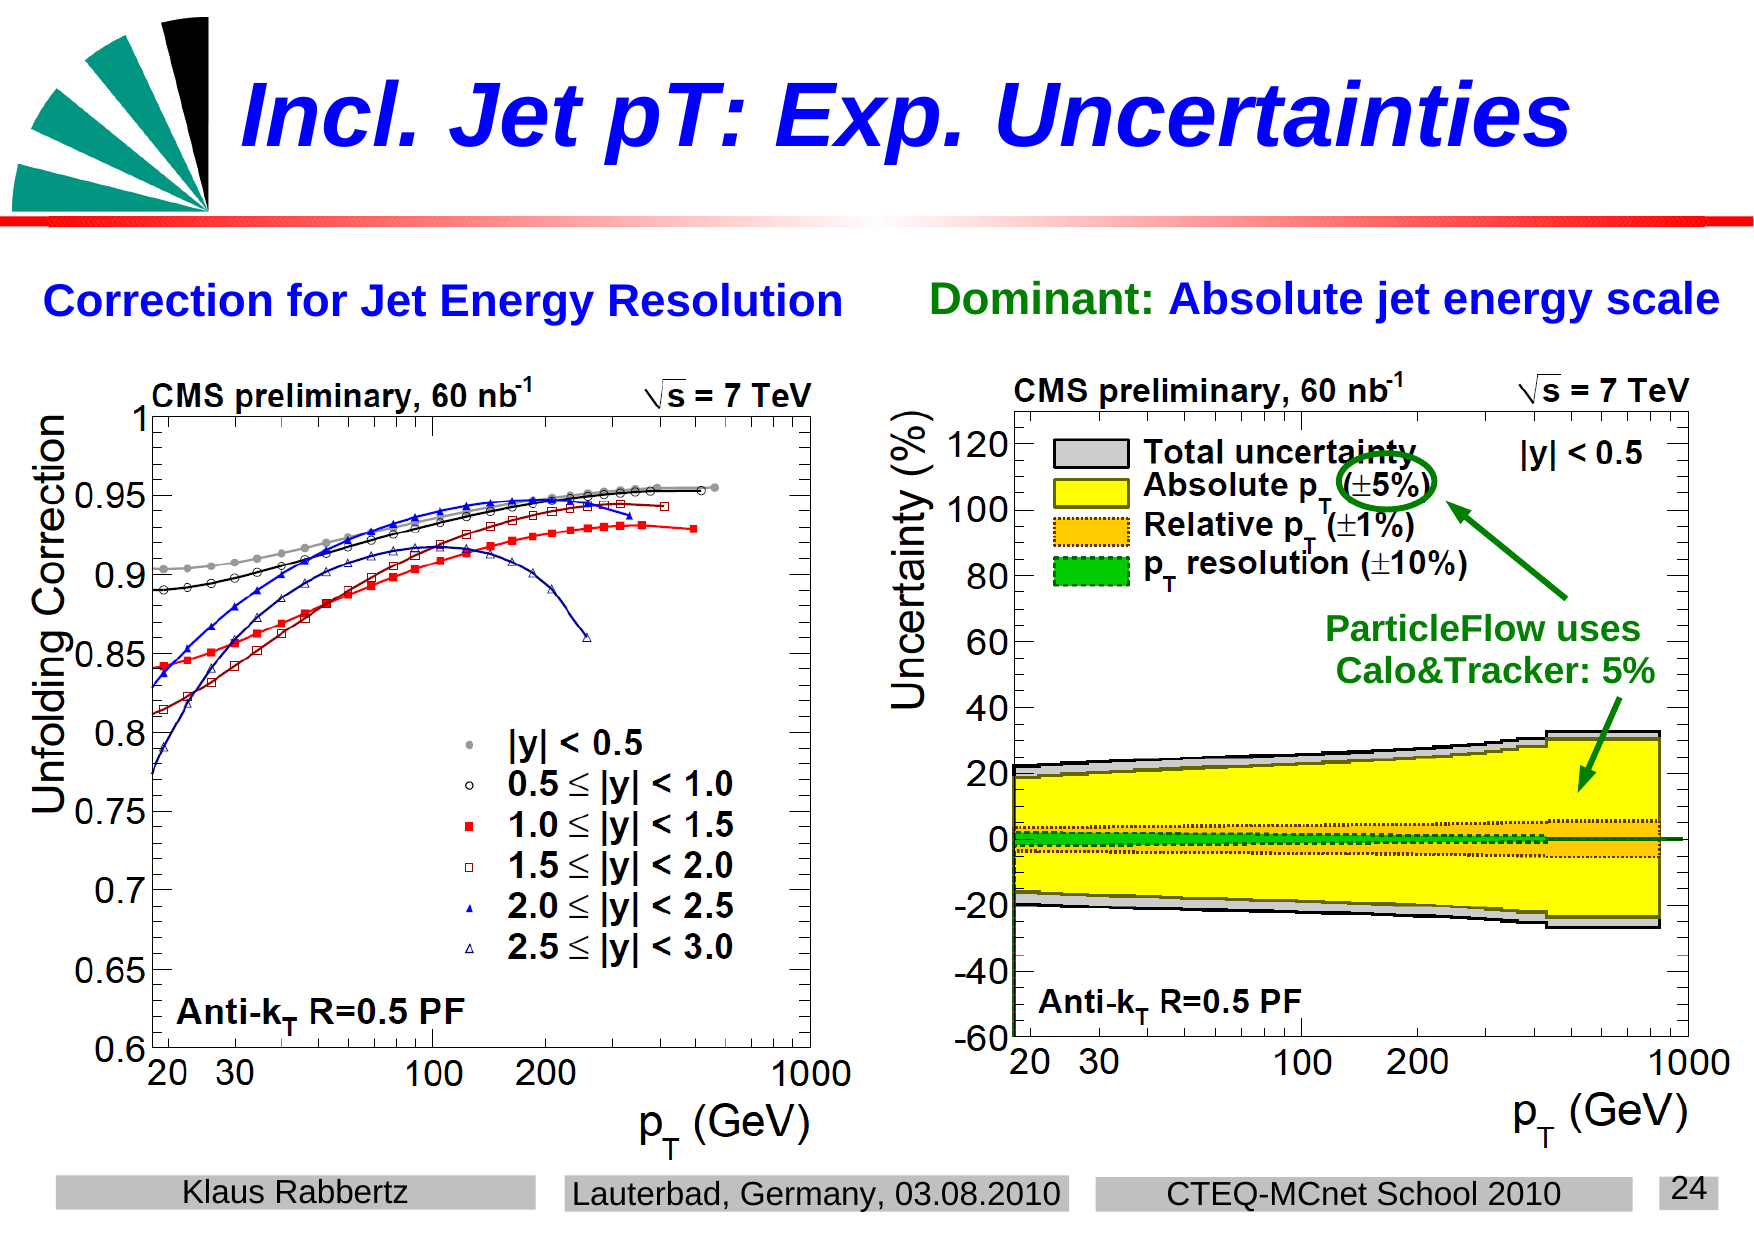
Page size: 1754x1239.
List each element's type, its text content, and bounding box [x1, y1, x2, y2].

title Incl. Jet pT: Exp. Uncertainties [220, 16, 1595, 213]
text_box ParticleFlow uses Calo&Tracker: 5% [1313, 601, 1668, 701]
picture [12, 17, 209, 214]
text_box Correction for Jet Energy Resolution [30, 269, 856, 334]
picture [877, 365, 1733, 1153]
text_box Dominant: Absolute jet energy scale [917, 267, 1733, 332]
picture [27, 375, 853, 1165]
